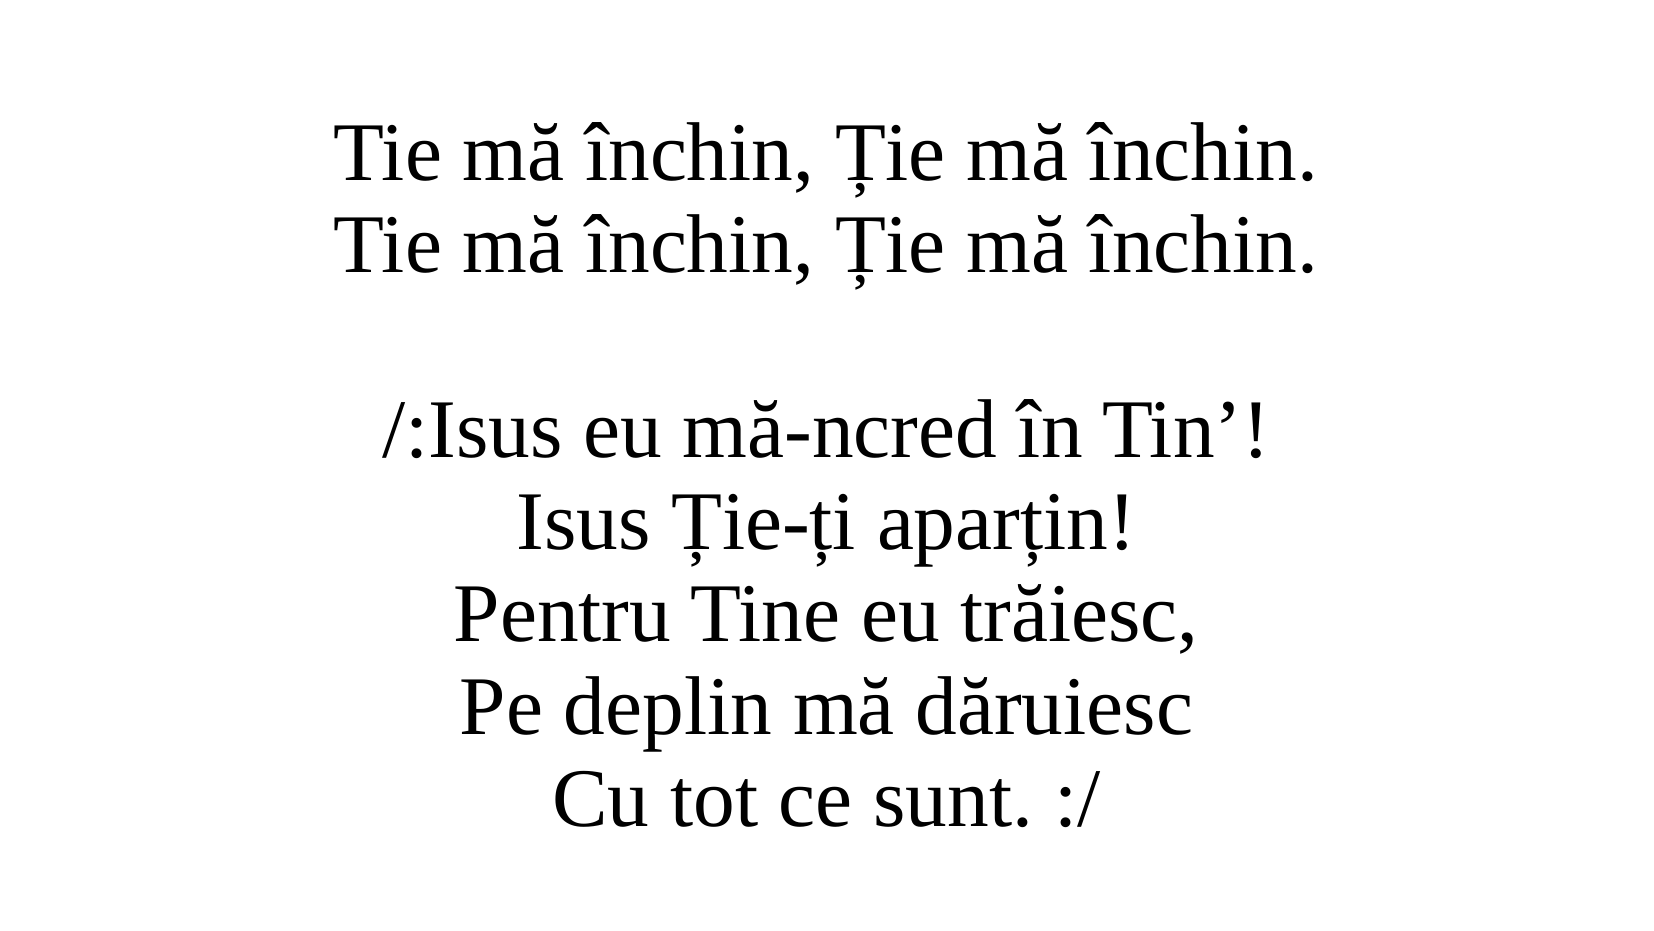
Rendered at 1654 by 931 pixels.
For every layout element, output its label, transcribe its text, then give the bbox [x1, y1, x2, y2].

subtitle Tie mă închin, Ție mă închin. Tie mă închin, Ție mă închin. /:Isus eu mă-ncred în Tin’! Isus Ție-ți aparțin! Pentru Tine eu trăiesc, Pe deplin mă dăruiesc Cu tot ce sunt. :/ [165, 106, 1489, 845]
